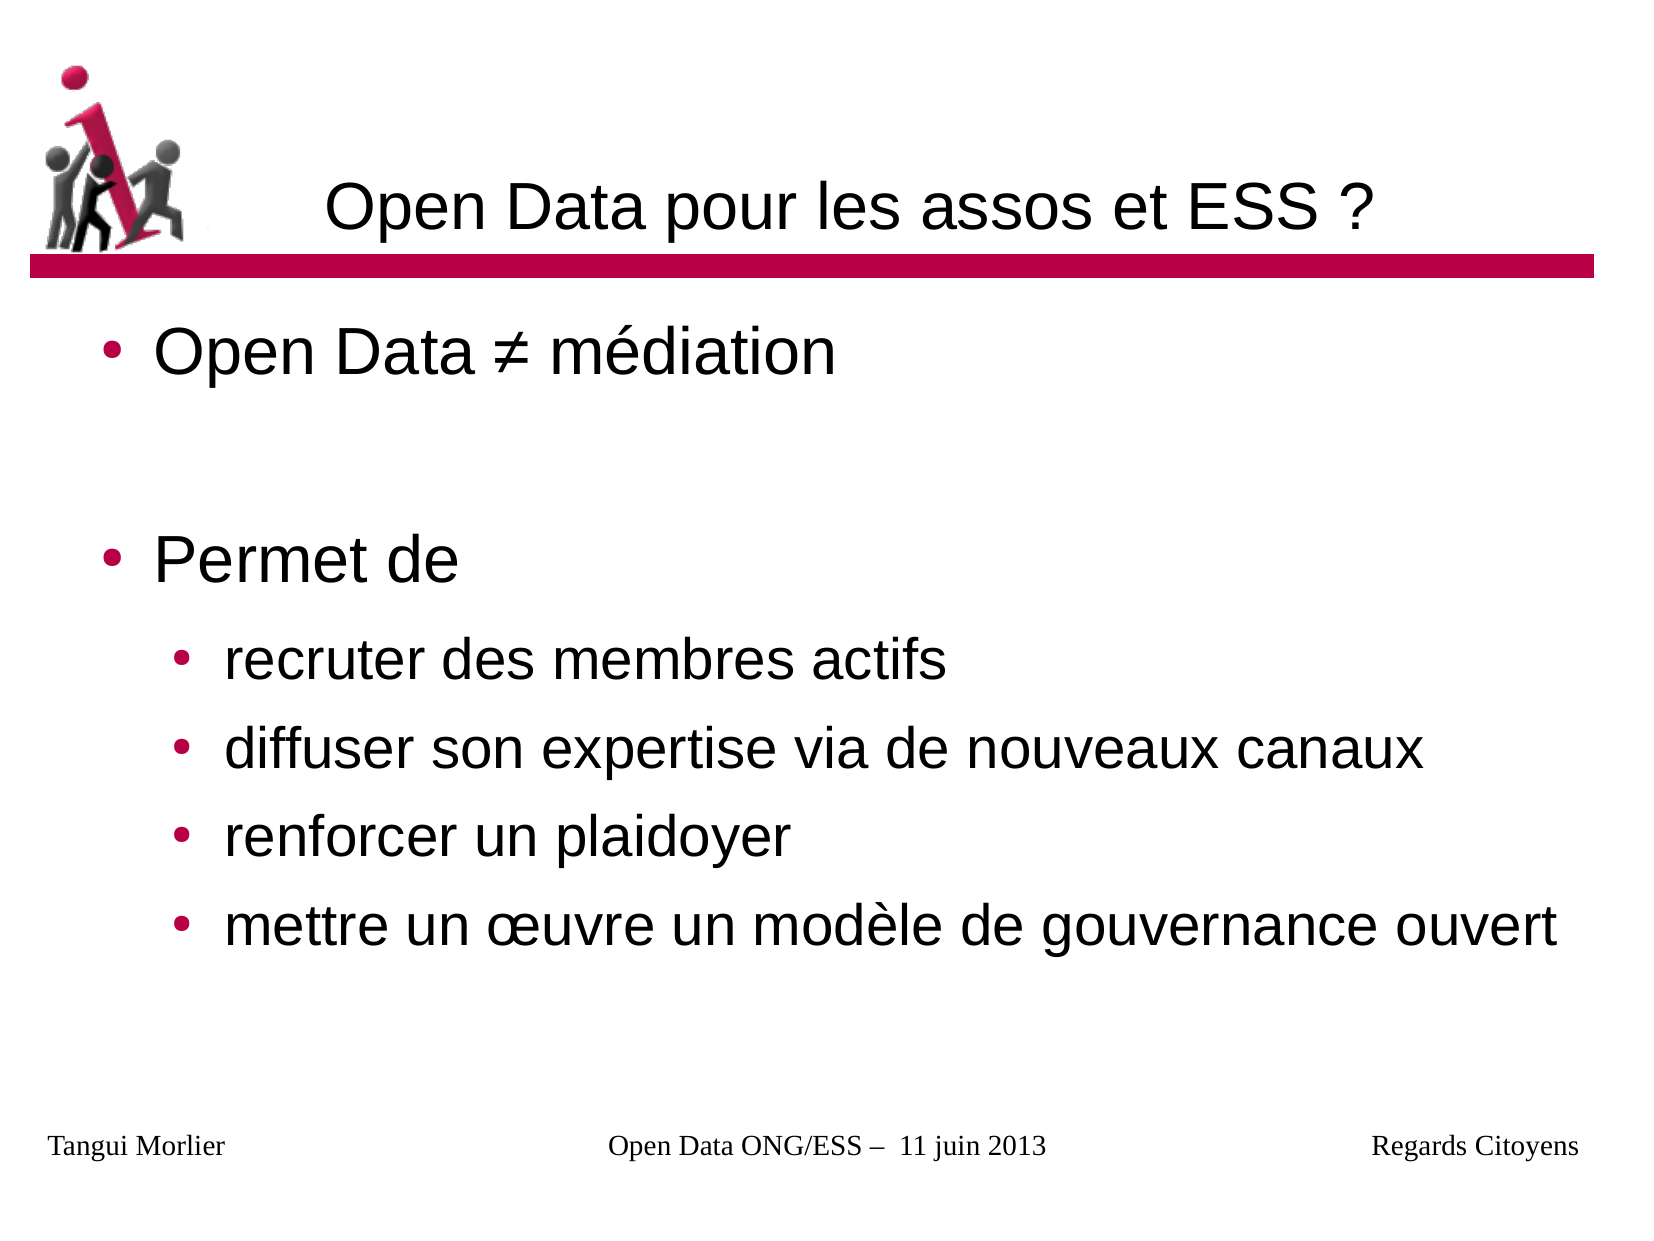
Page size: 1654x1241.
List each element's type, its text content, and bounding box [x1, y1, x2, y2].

picture [29, 60, 210, 254]
title Open Data pour les assos et ESS ? [106, 102, 1595, 310]
list Open Data ≠ médiation Permet de recruter des membres actifs diffuser son expertise via de nouveaux canaux renforcer un plaidoyer mettre un œuvre un modèle de gouvernance ouvert [82, 313, 1571, 1034]
